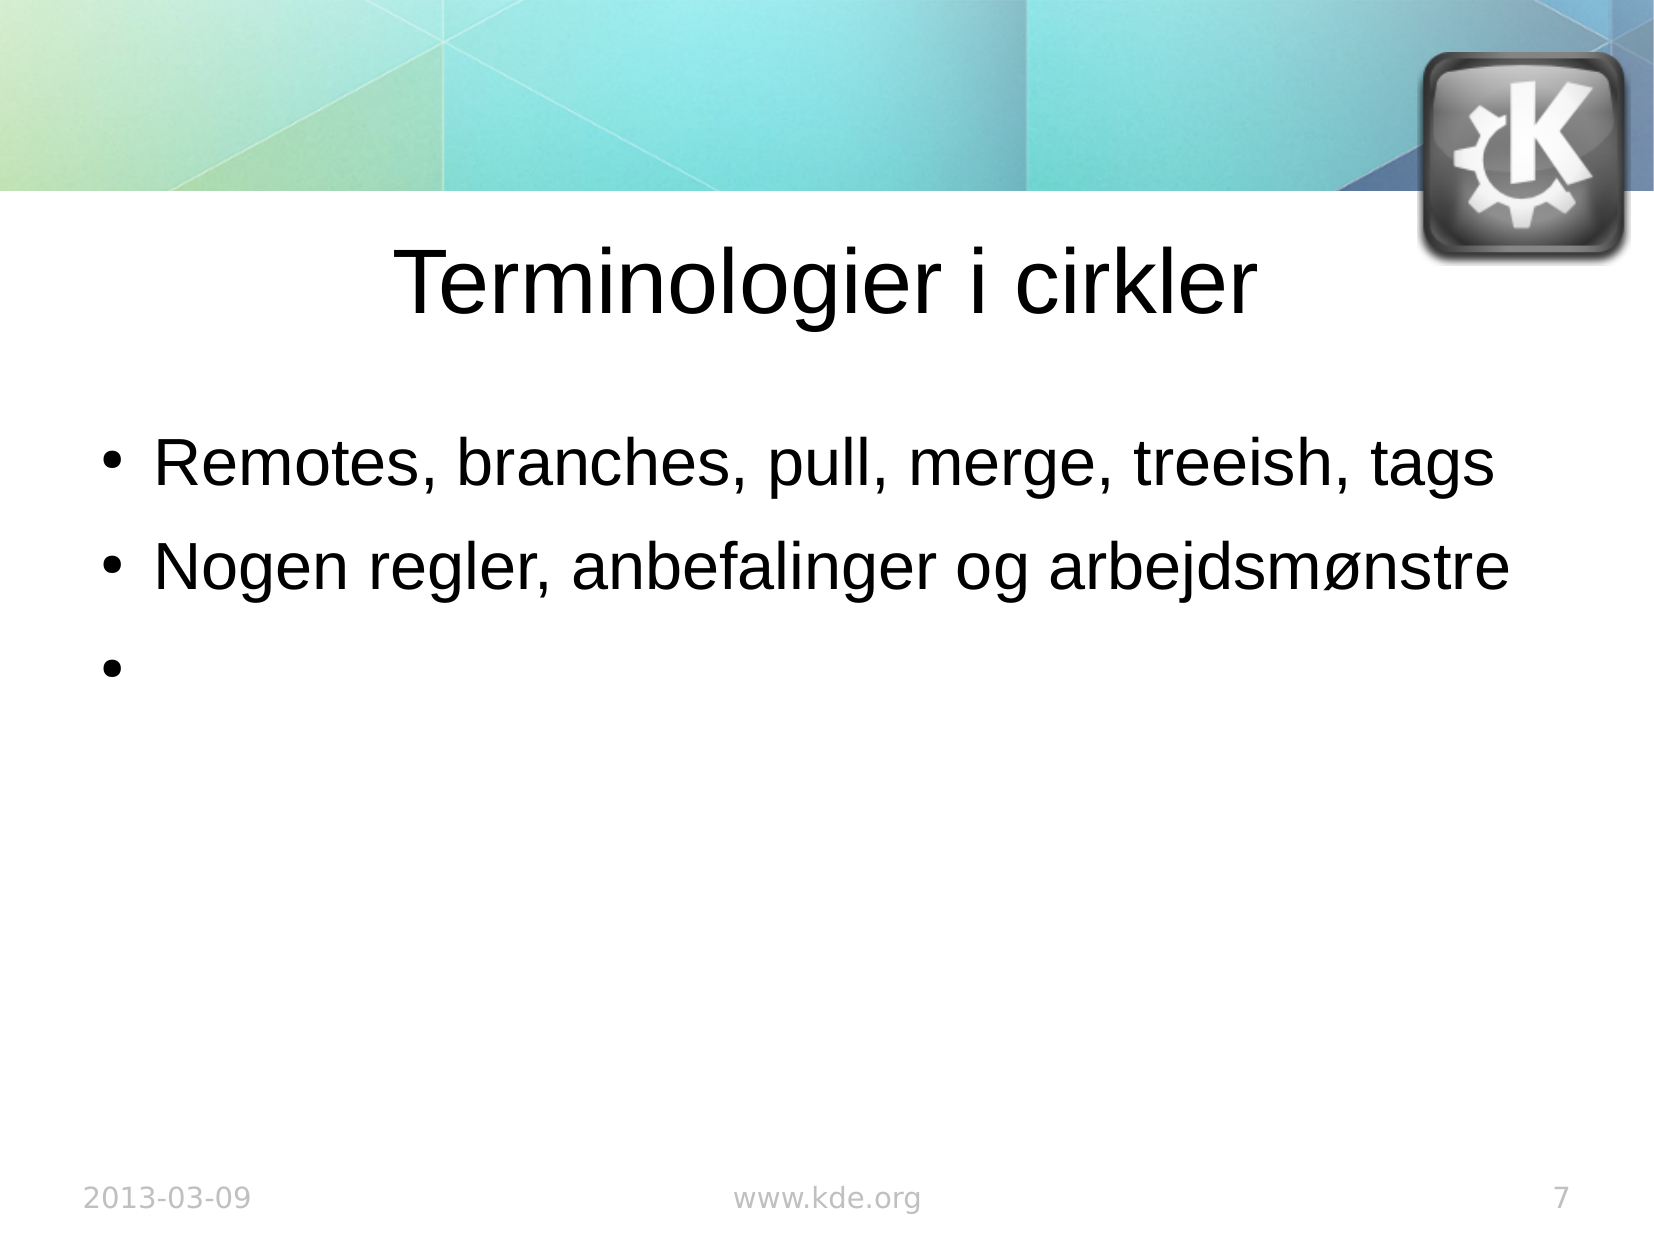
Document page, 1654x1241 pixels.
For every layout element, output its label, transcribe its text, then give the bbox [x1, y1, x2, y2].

picture [0, 0, 1654, 191]
title Terminologier i cirkler [82, 178, 1571, 386]
list Remotes, branches, pull, merge, treeish, tags Nogen regler, anbefalinger og arbejdsmønstre [82, 424, 1571, 1144]
